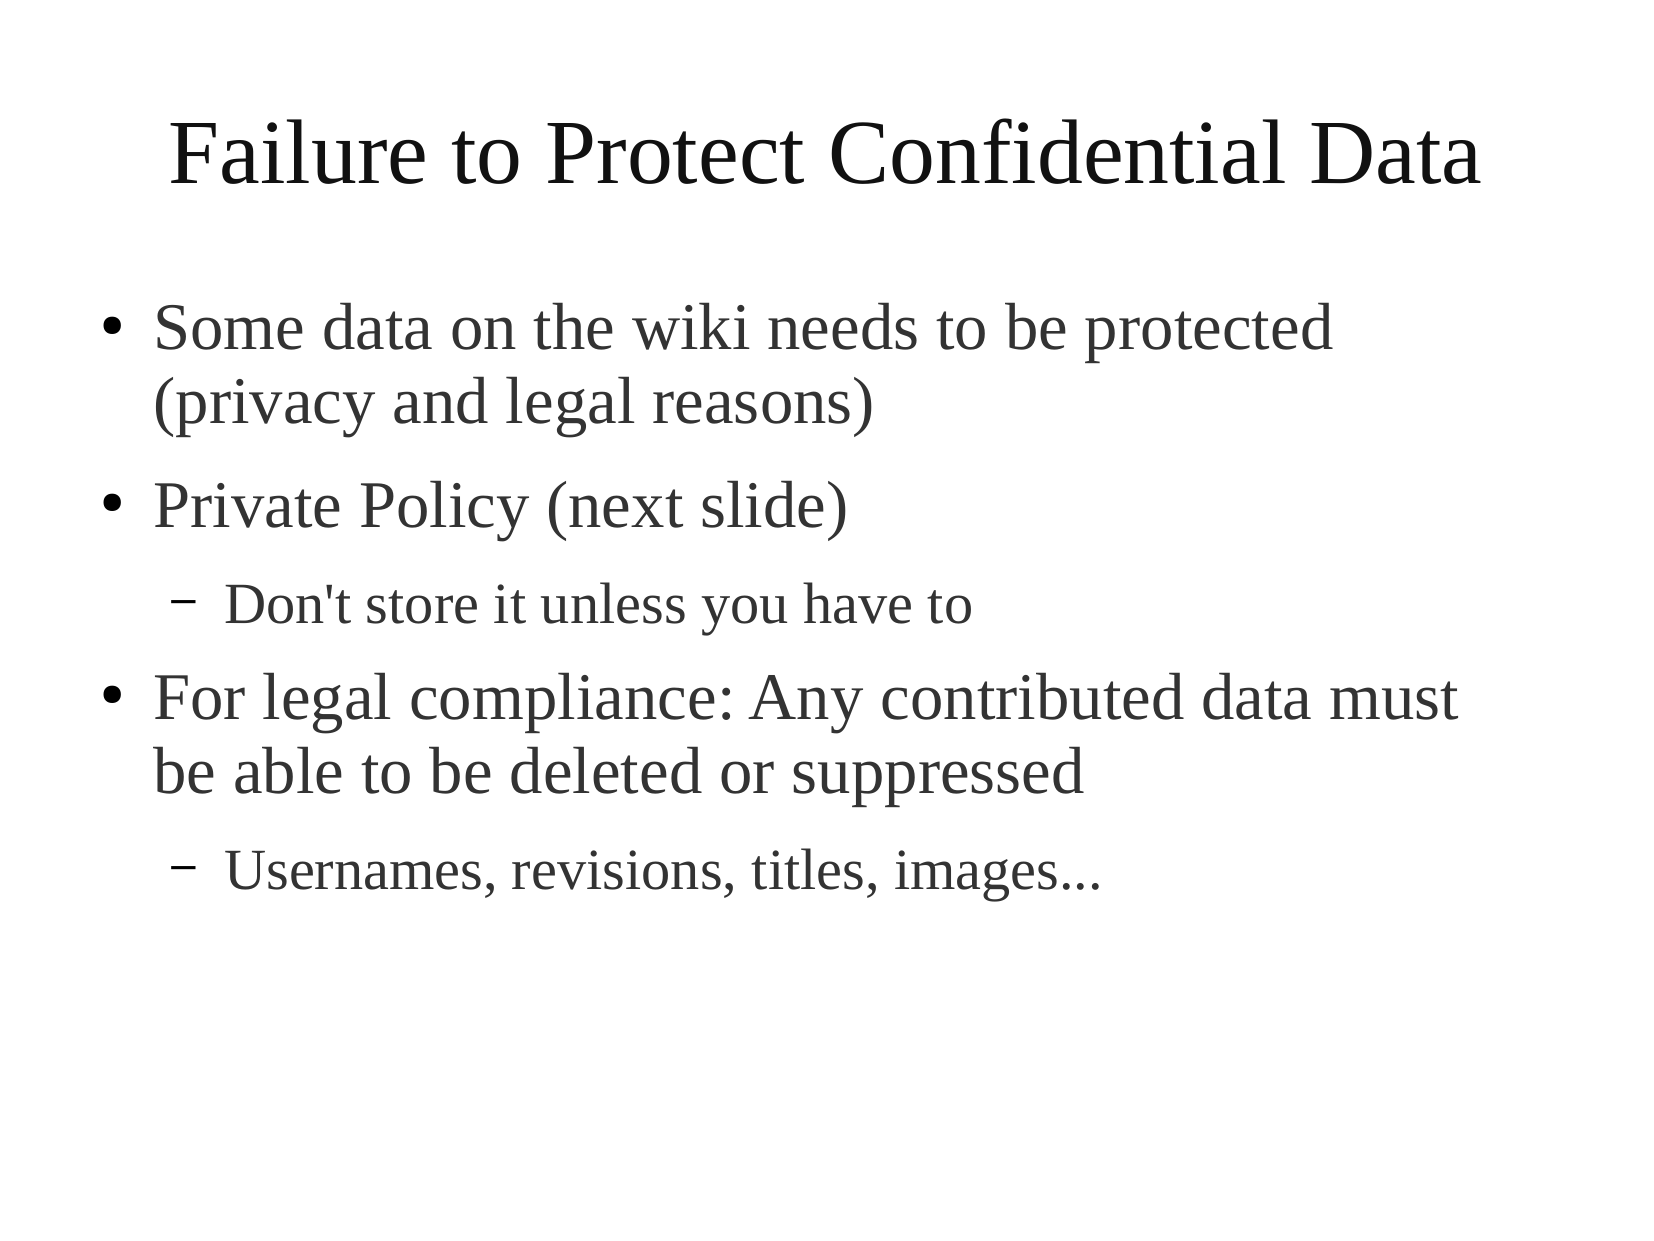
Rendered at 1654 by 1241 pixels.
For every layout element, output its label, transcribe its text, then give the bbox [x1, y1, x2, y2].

title Failure to Protect Confidential Data [82, 49, 1571, 257]
list Some data on the wiki needs to be protected (privacy and legal reasons) Private Policy (next slide) Don't store it unless you have to For legal compliance: Any contributed data must be able to be deleted or suppressed Usernames, revisions, titles, images... [82, 290, 1538, 1010]
